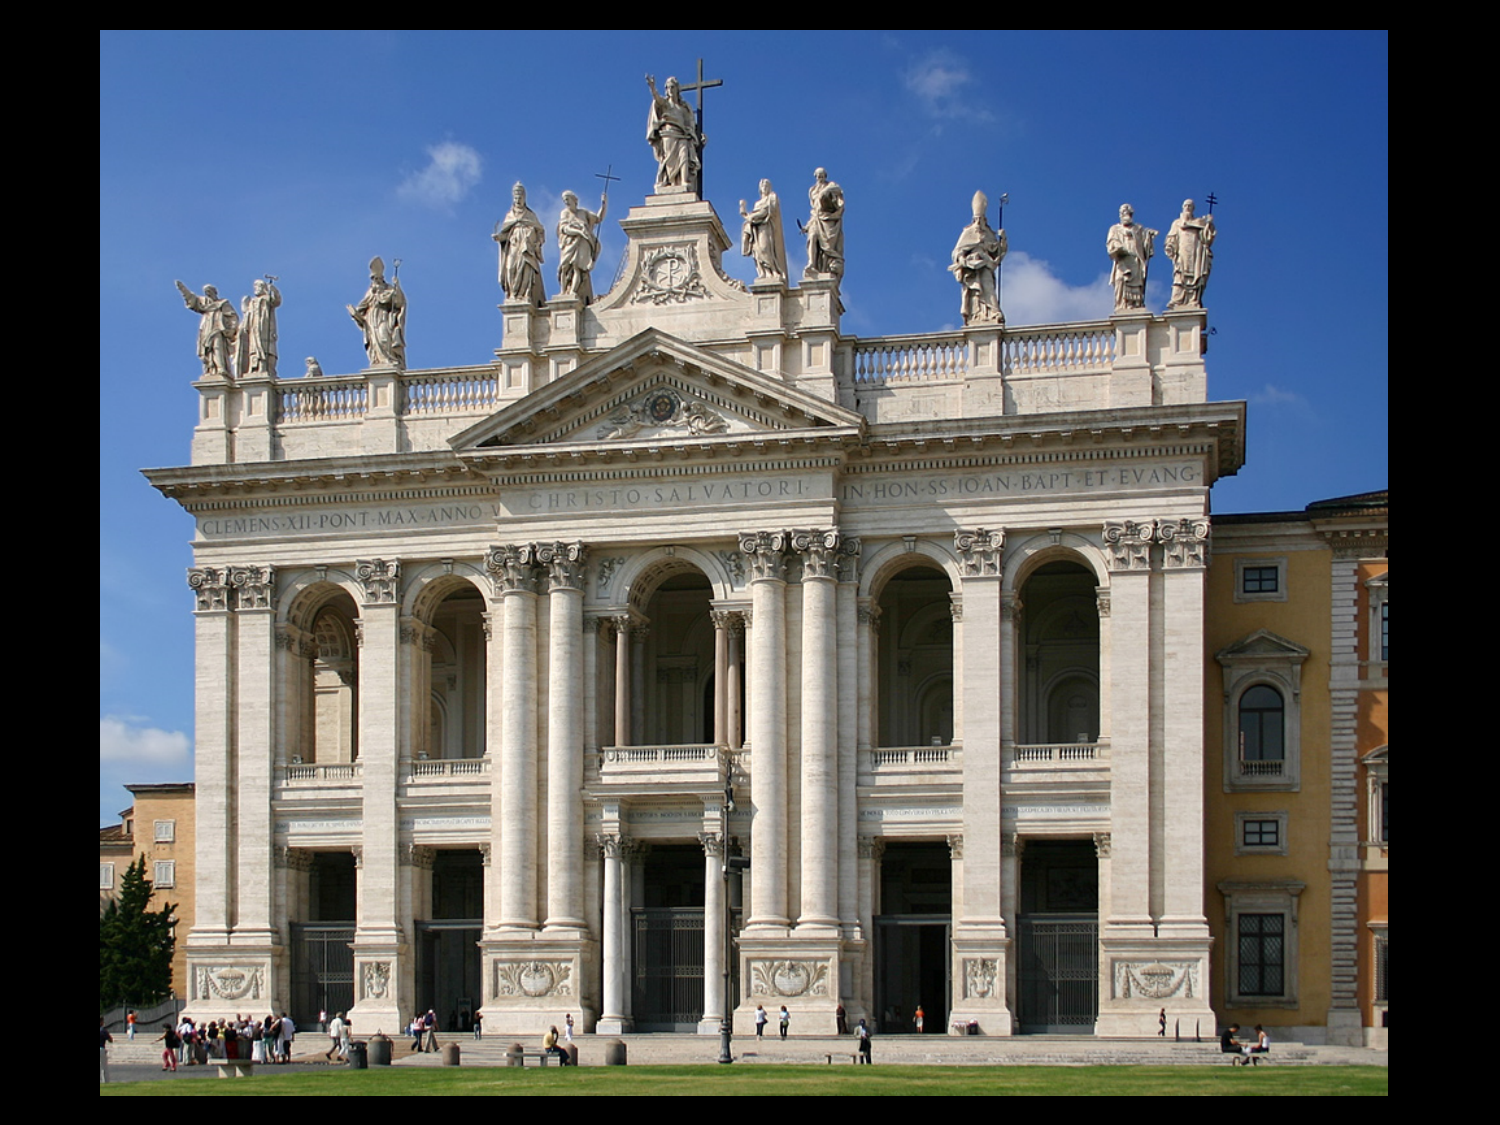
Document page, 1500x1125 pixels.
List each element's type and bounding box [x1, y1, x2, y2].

picture [100, 31, 1388, 1096]
